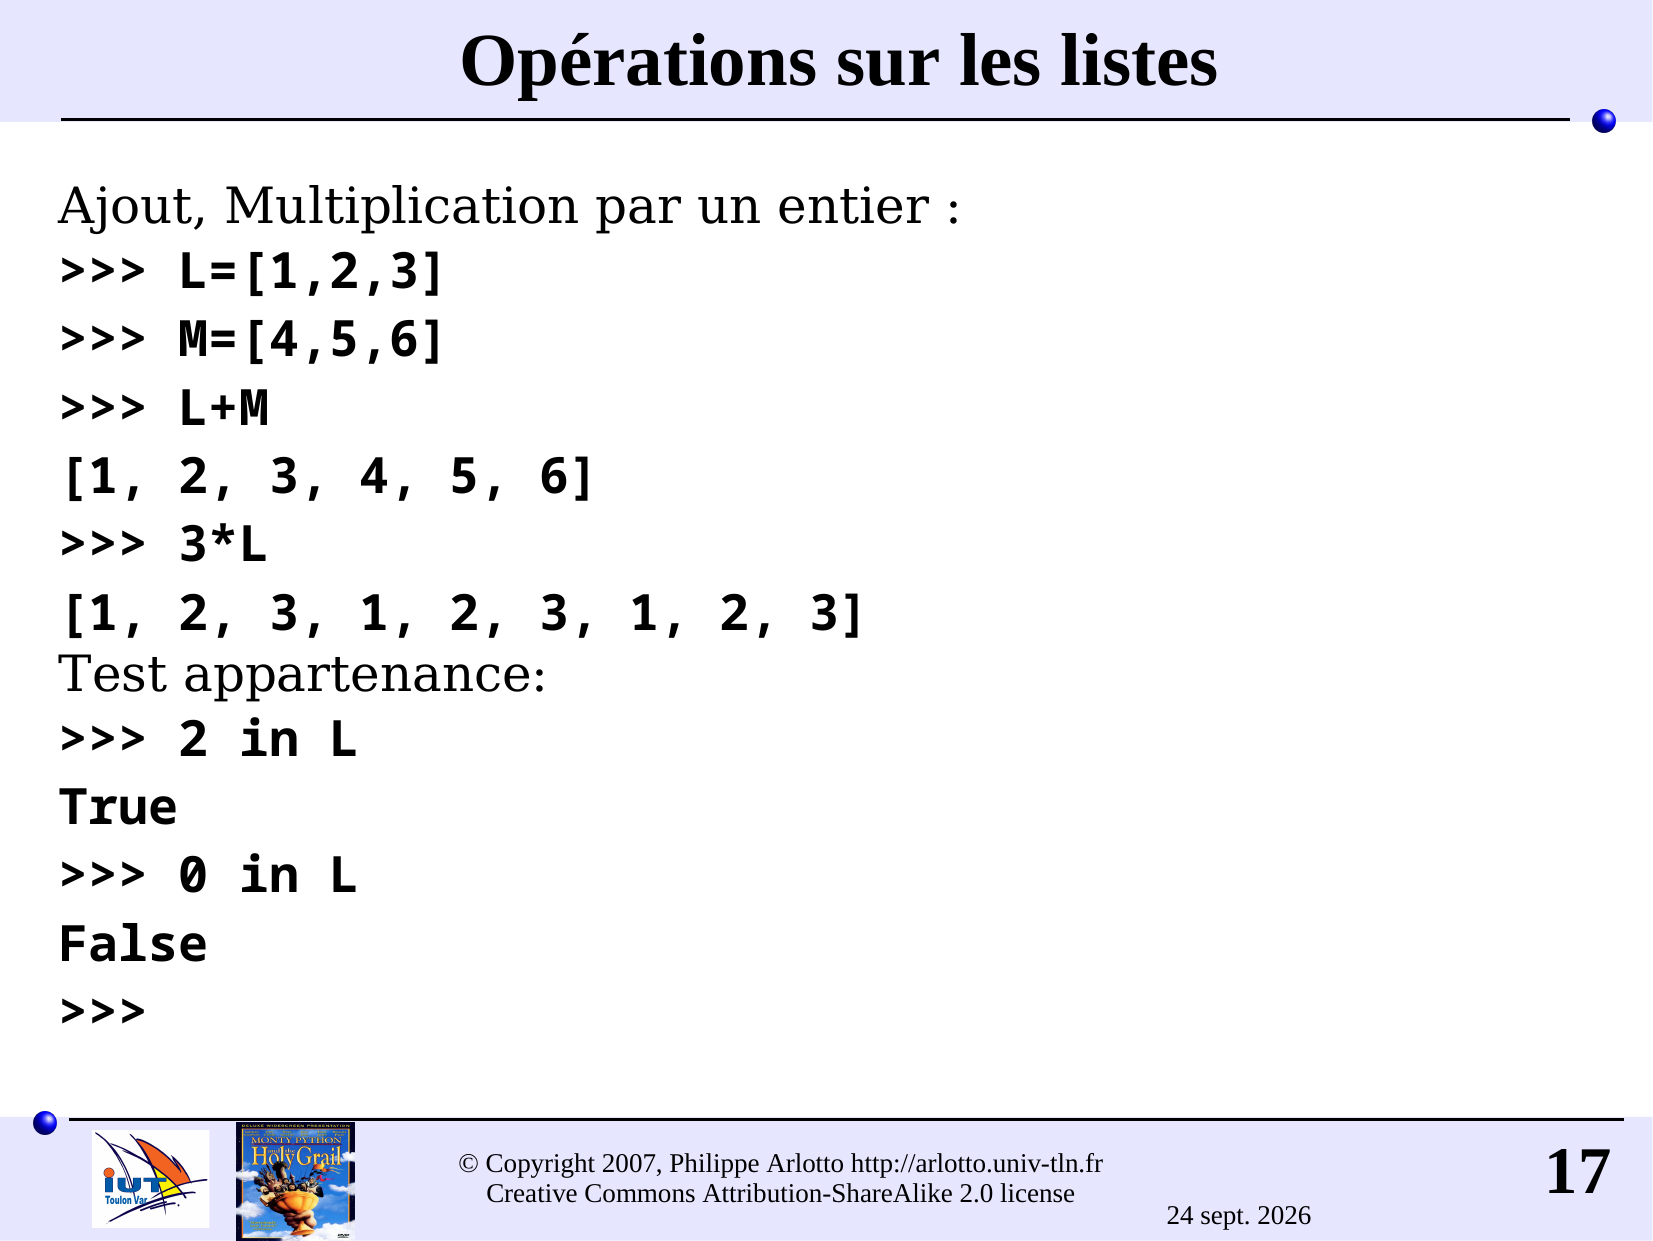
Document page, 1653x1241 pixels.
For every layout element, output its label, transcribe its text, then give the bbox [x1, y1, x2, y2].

picture [236, 1122, 355, 1241]
title Opérations sur les listes [95, 11, 1585, 110]
text_box Ajout, Multiplication par un entier : >>> L=[1,2,3] >>> M=[4,5,6] >>> L+M [1, 2, 3, 4, 5, 6] >>> 3*L [1, 2, 3, 1, 2, 3, 1, 2, 3] Test appartenance: >>> 2 in L True >>> 0 in L False >>> [59, 176, 963, 1005]
